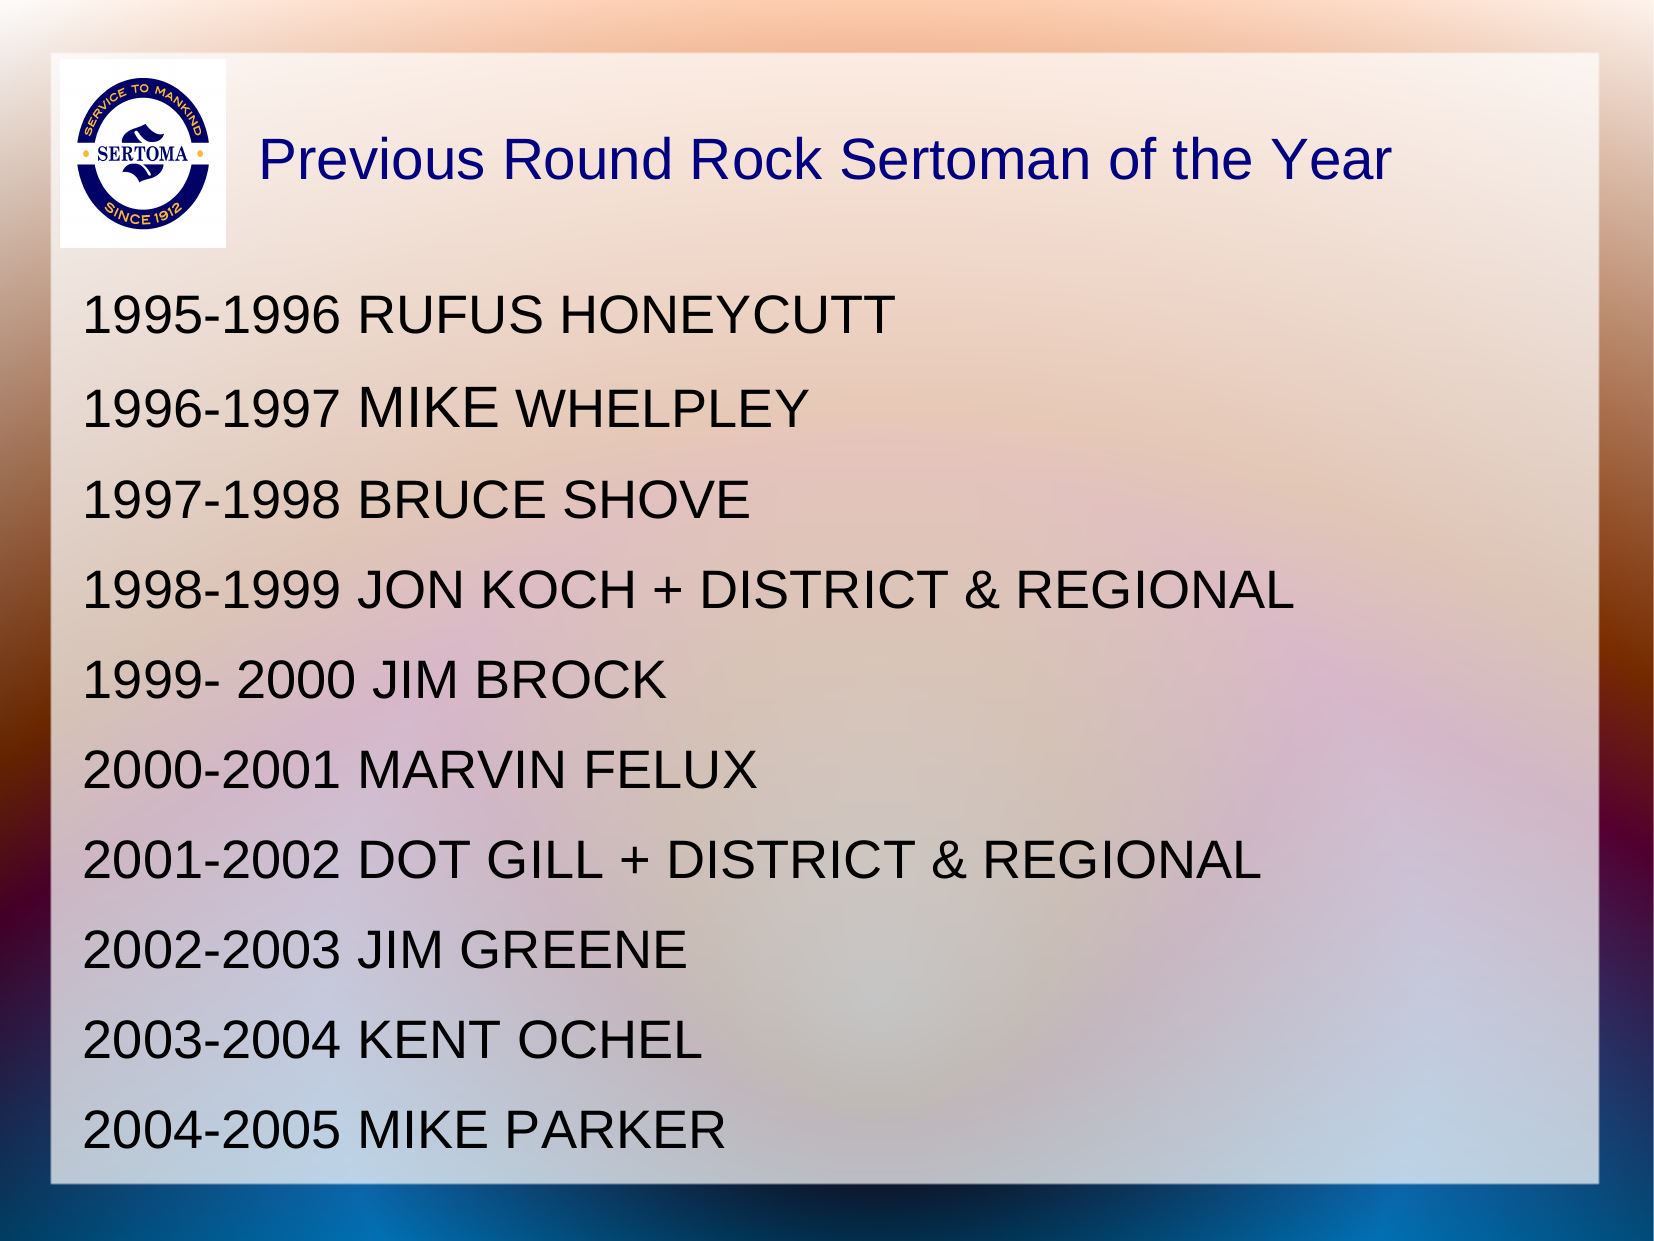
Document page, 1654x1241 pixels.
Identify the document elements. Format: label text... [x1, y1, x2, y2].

list 1995-1996 RUFUS HONEYCUTT 1996-1997 MIKE WHELPLEY 1997-1998 BRUCE SHOVE 1998-1999 JON KOCH + DISTRICT & REGIONAL 1999- 2000 JIM BROCK 2000-2001 MARVIN FELUX 2001-2002 DOT GILL + DISTRICT & REGIONAL 2002-2003 JIM GREENE 2003-2004 KENT OCHEL 2004-2005 MIKE PARKER [82, 285, 1571, 1241]
picture [0, 0, 1654, 1241]
title Previous Round Rock Sertoman of the Year [82, 55, 1571, 263]
